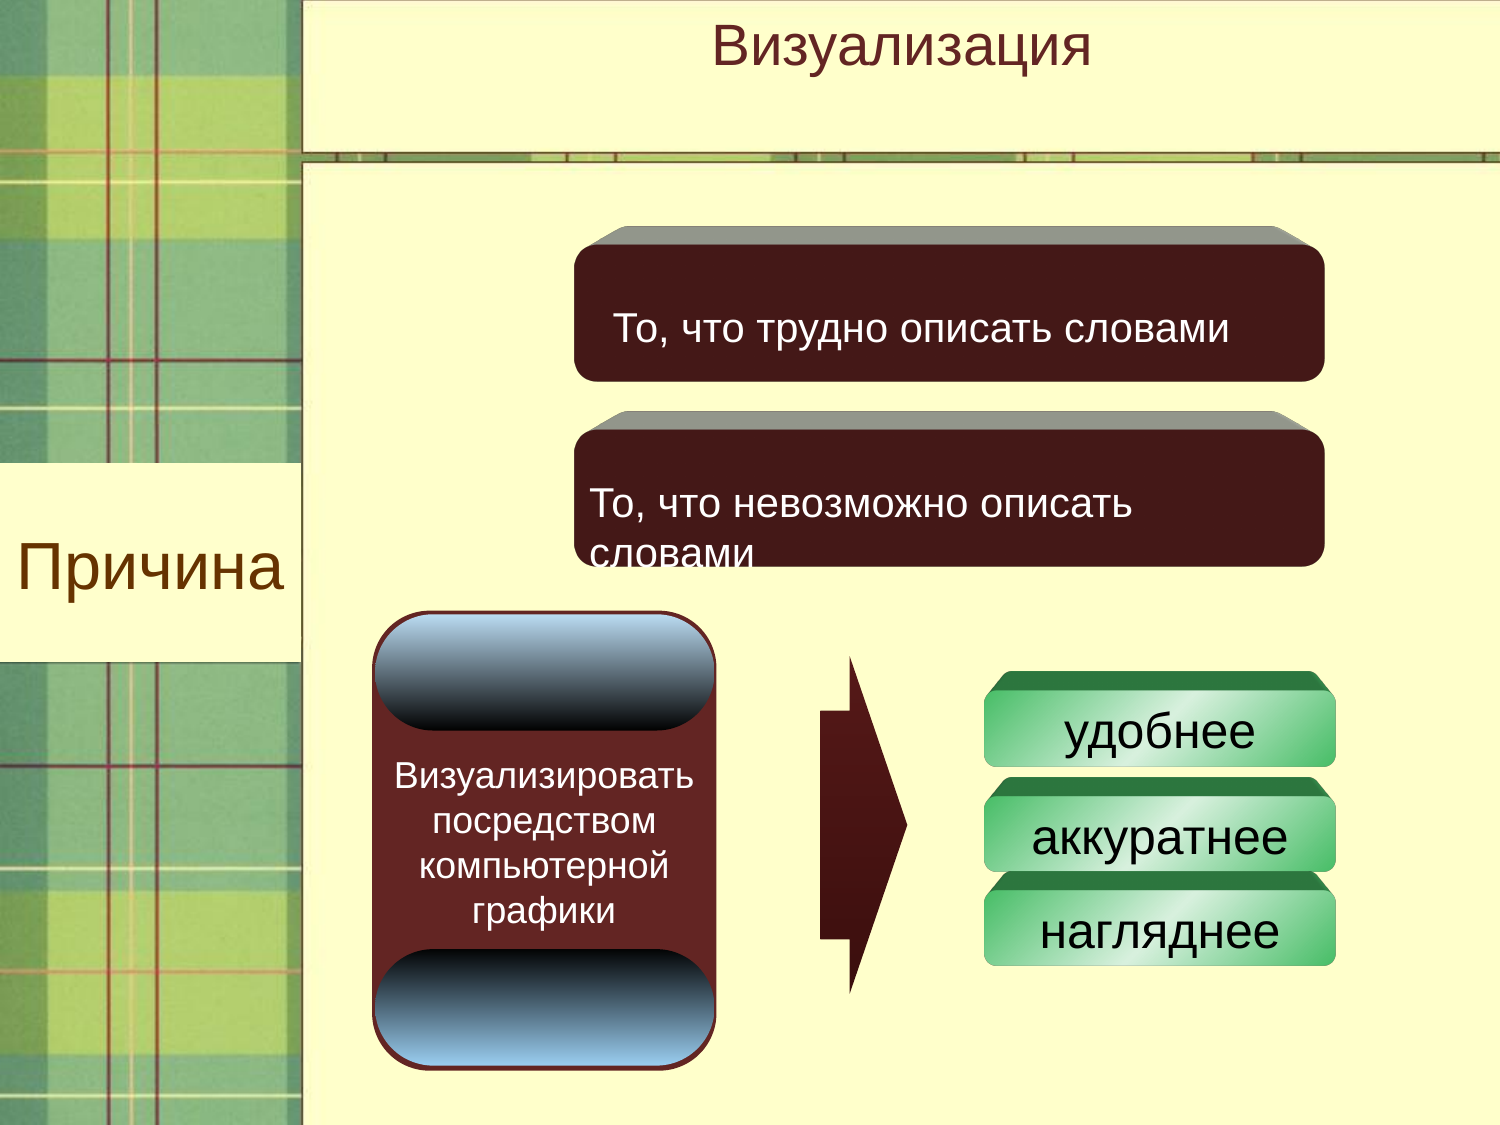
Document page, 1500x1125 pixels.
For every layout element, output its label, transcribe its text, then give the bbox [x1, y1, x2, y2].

text_box [665, 557, 674, 564]
text_box [739, 550, 748, 566]
text_box Причина [0, 463, 301, 662]
text_box [720, 550, 725, 566]
text_box [575, 430, 1324, 468]
text_box [375, 949, 715, 1066]
text_box Визуализация [305, 0, 1500, 155]
text_box [709, 548, 715, 566]
text_box [665, 548, 674, 554]
text_box [575, 245, 1324, 381]
text_box [640, 547, 652, 565]
text_box [686, 556, 696, 565]
text_box Визуализировать посредством компьютерной графики [372, 610, 717, 1071]
text_box [820, 656, 908, 994]
text_box То, что трудно описать словами [597, 292, 1301, 359]
text_box То, что невозможно описать словами [574, 468, 1325, 535]
text_box [575, 535, 1324, 566]
text_box [375, 614, 715, 731]
text_box [616, 548, 628, 566]
